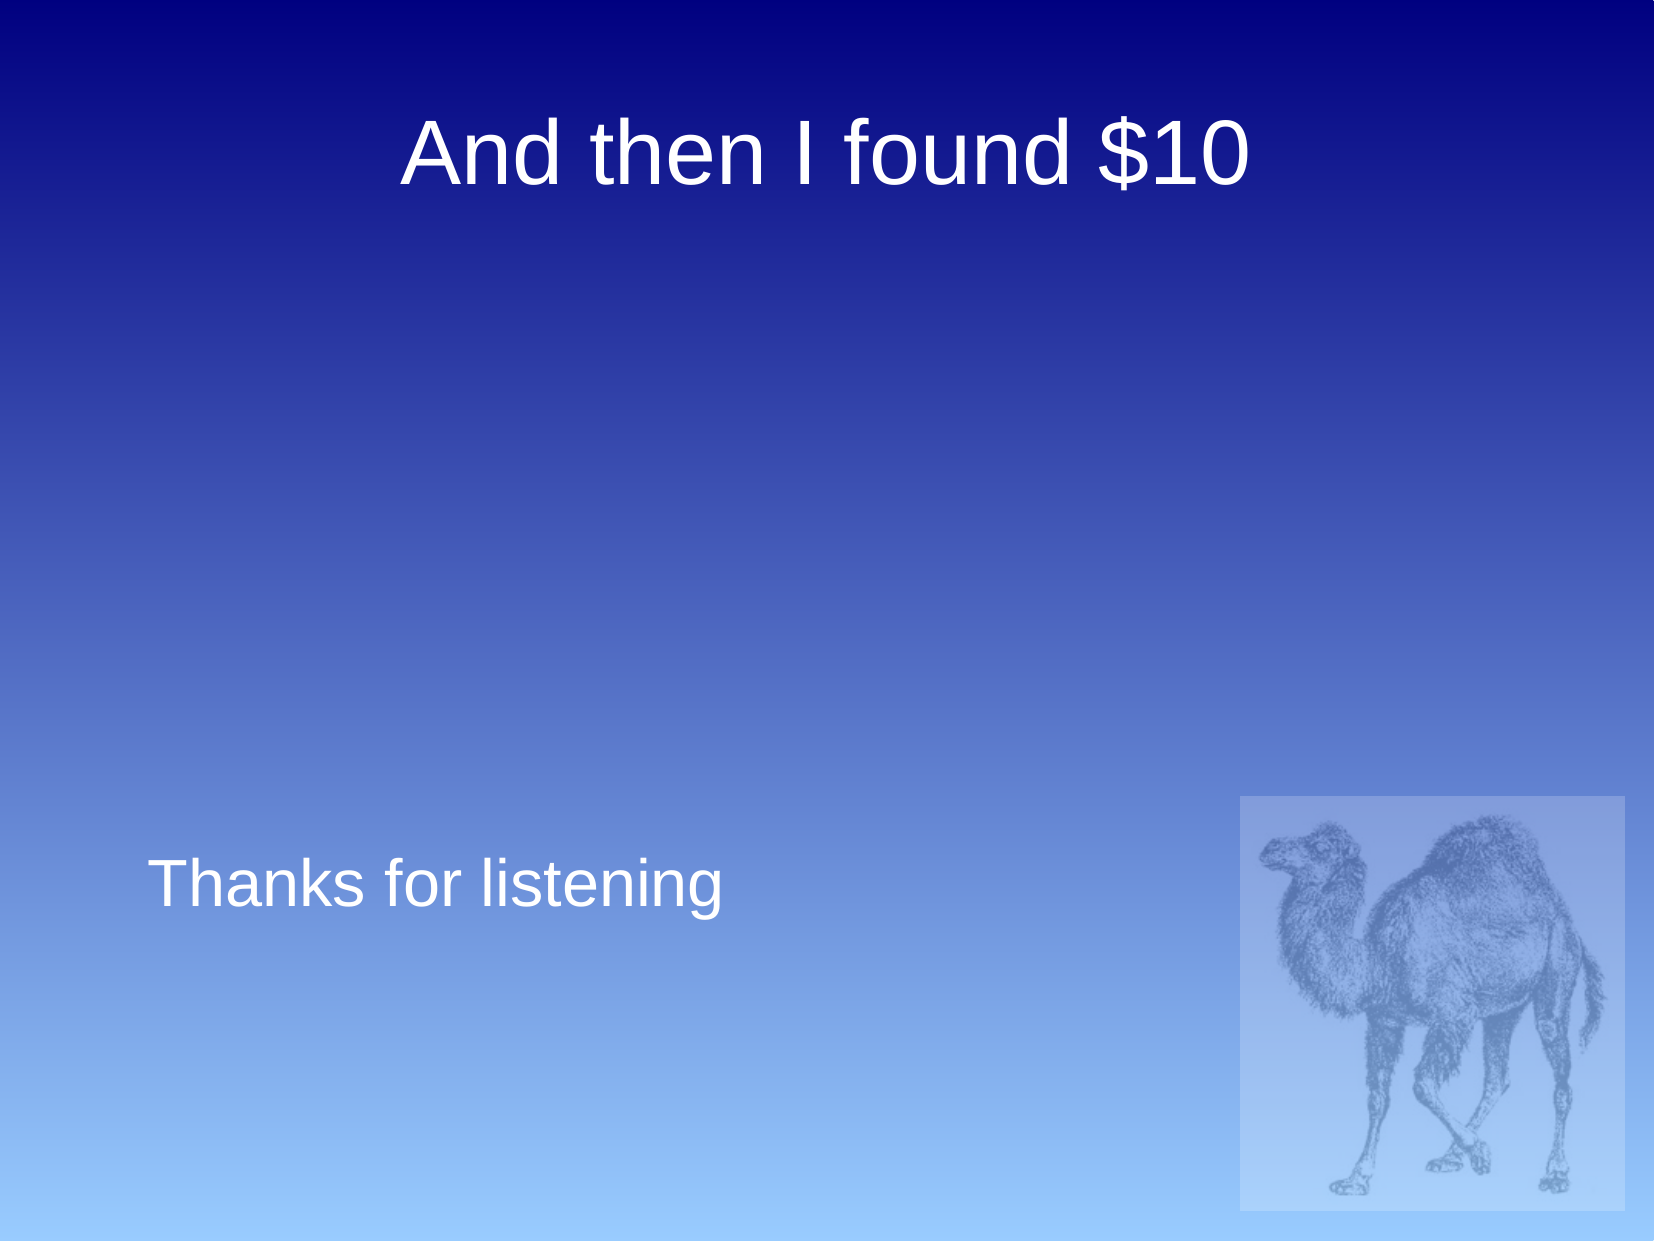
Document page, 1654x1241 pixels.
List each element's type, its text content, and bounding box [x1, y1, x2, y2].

picture [1240, 796, 1625, 1211]
title And then I found $10 [82, 49, 1571, 257]
list Thanks for listening [76, 324, 1565, 1144]
